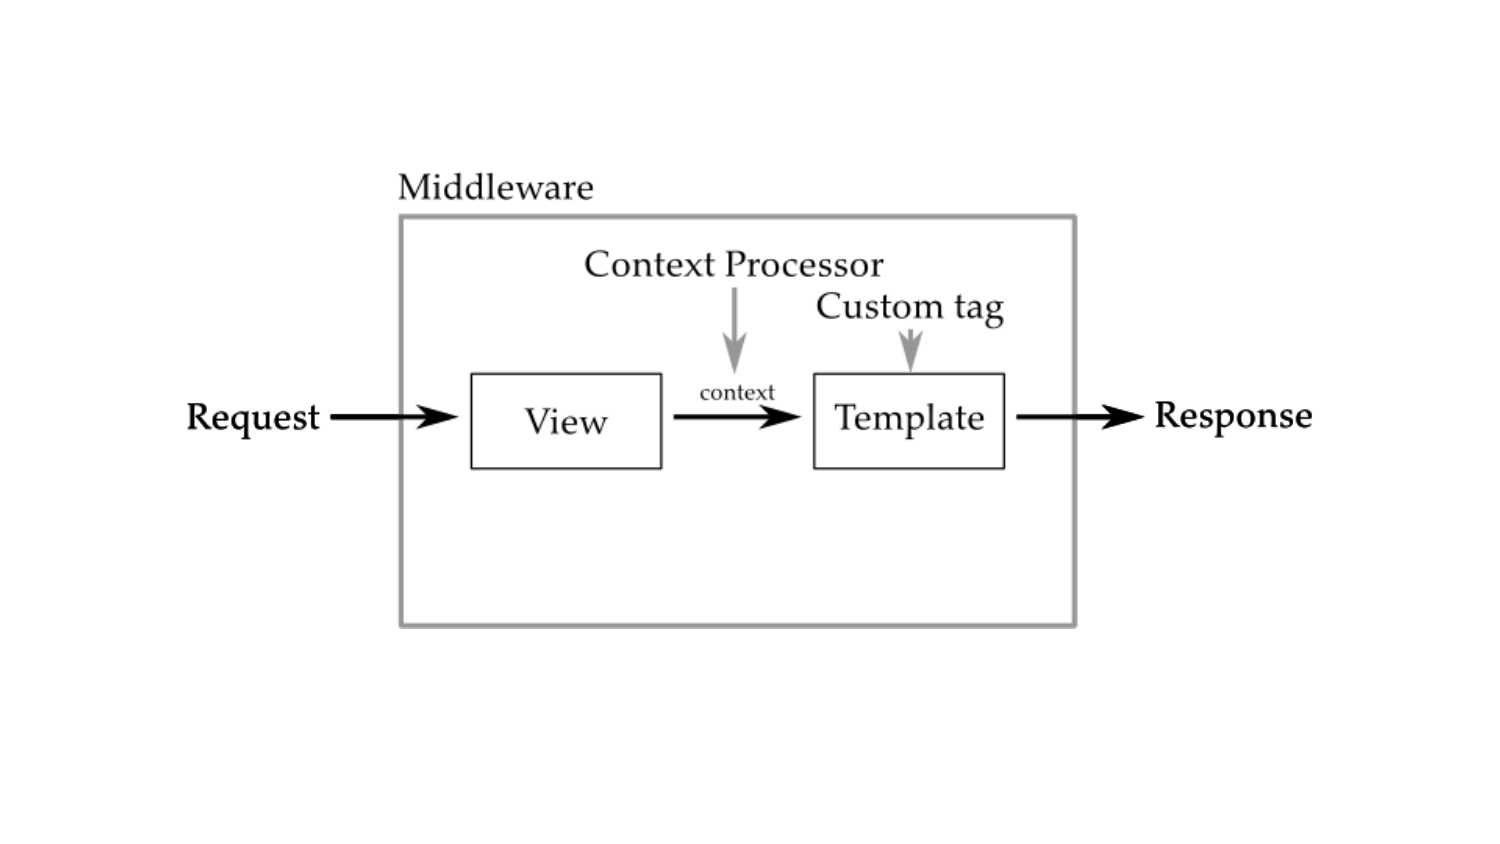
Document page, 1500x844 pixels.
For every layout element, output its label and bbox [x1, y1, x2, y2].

picture [121, 75, 1379, 768]
